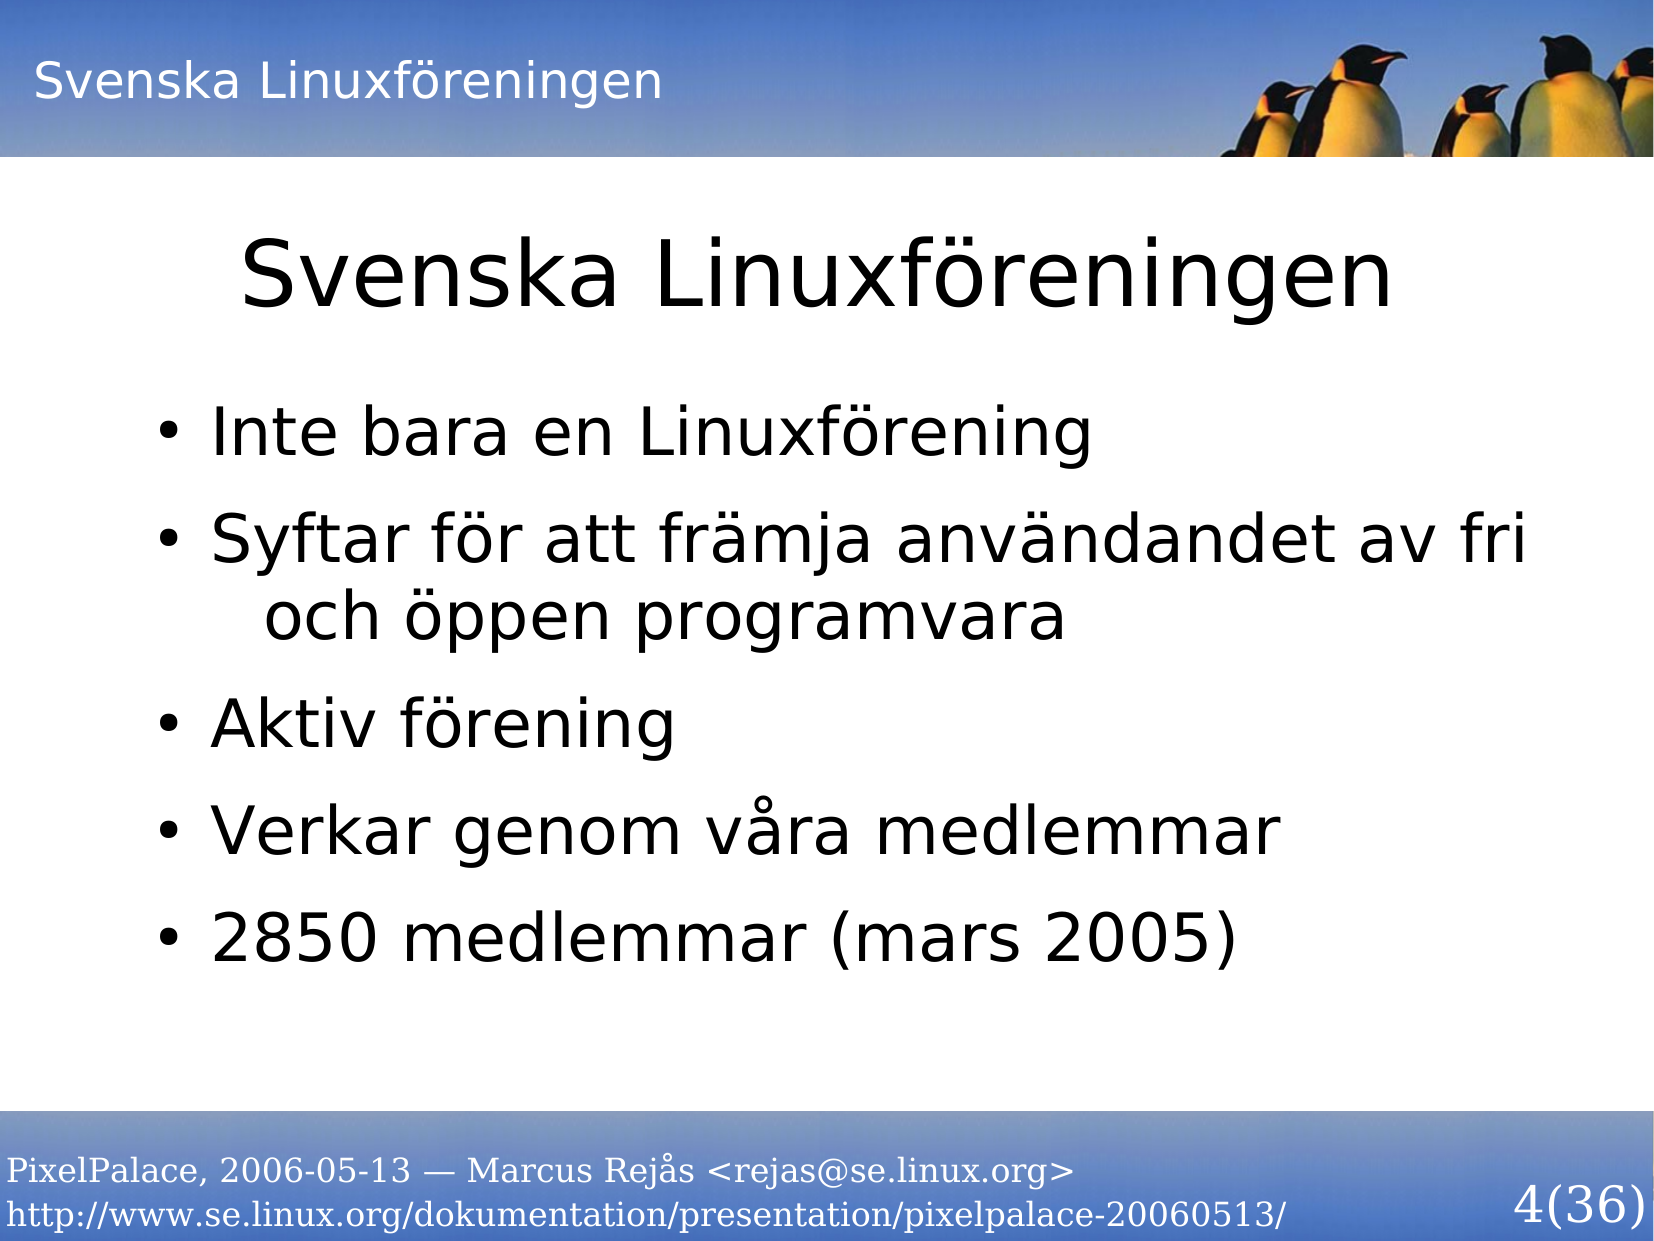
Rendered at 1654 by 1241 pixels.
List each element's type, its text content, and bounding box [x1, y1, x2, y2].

list Inte bara en Linuxförening Syftar för att främja användandet av fri och öppen programvara Aktiv förening Verkar genom våra medlemmar 2850 medlemmar (mars 2005) [121, 392, 1534, 1092]
picture [0, 1111, 1654, 1241]
picture [0, 0, 1654, 157]
title Svenska Linuxföreningen [123, 160, 1537, 389]
